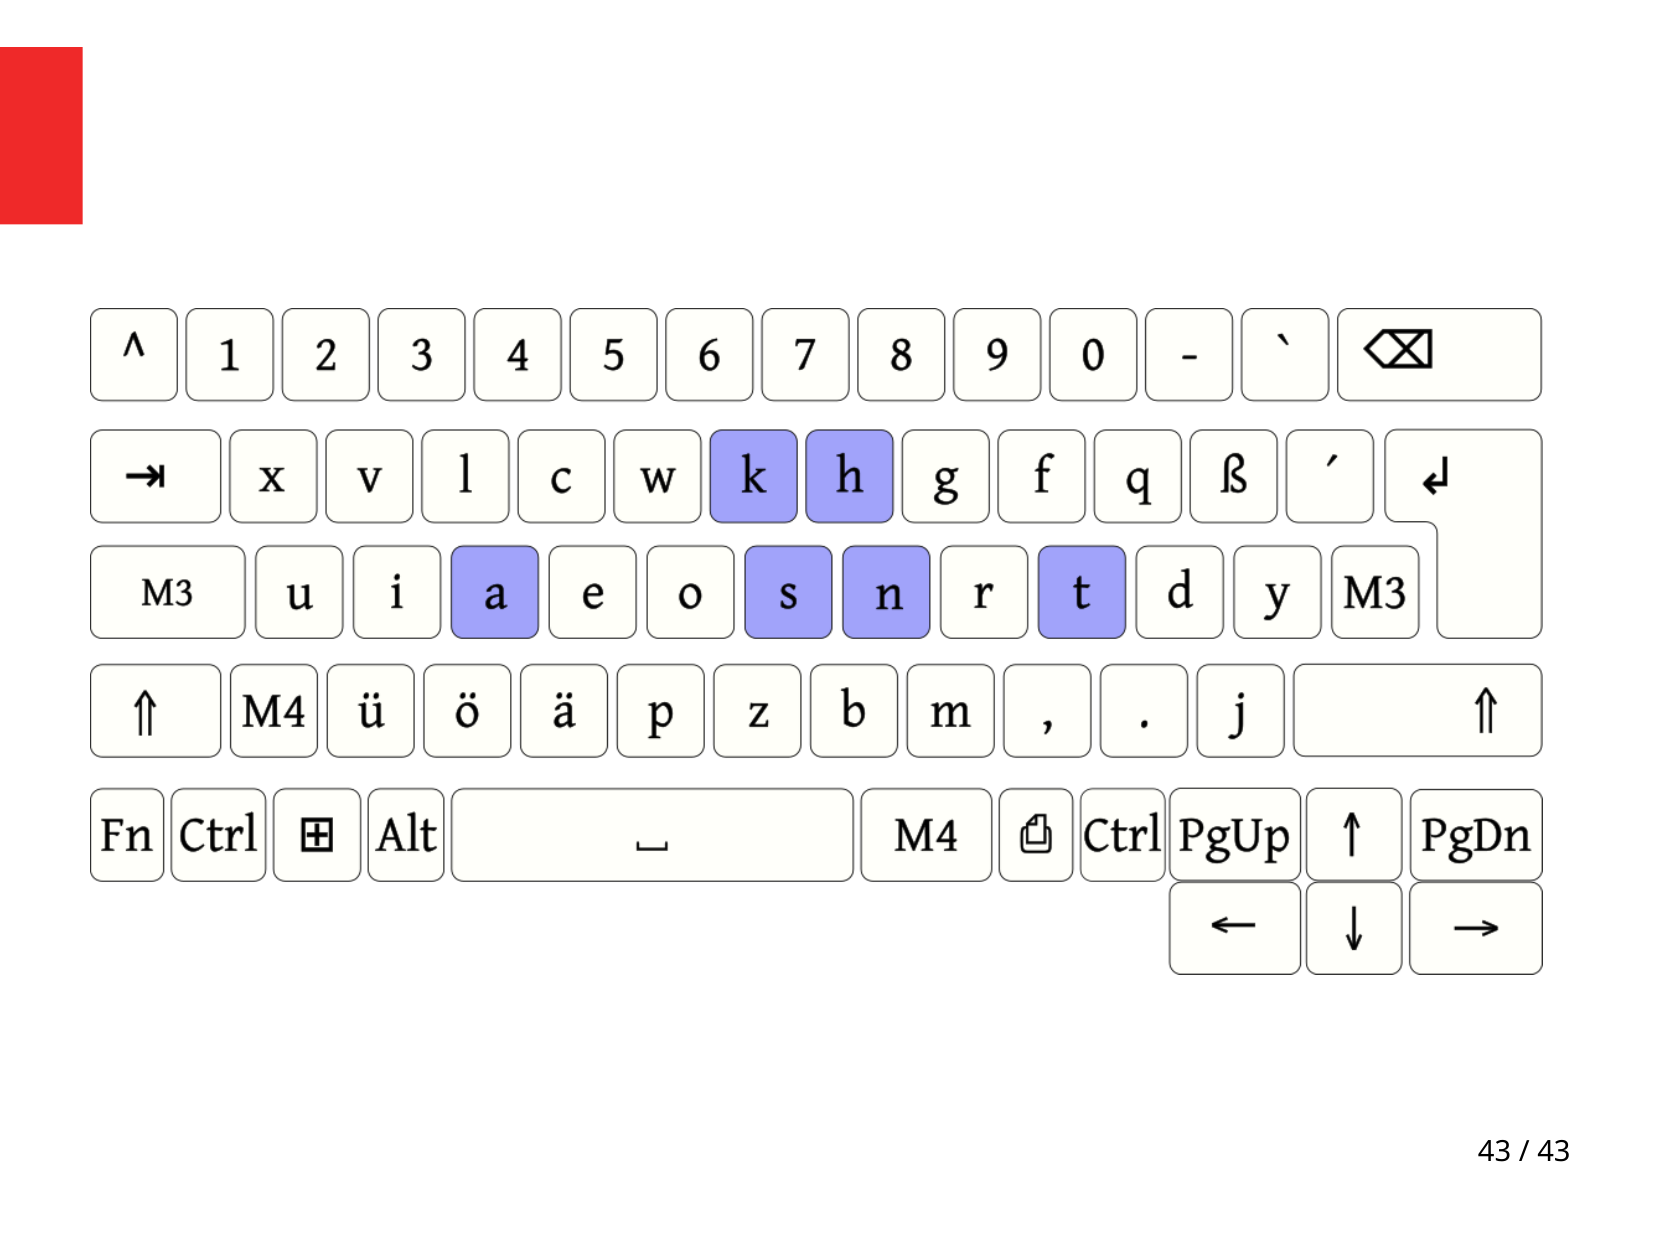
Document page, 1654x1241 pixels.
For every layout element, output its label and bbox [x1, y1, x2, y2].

picture [90, 308, 1543, 976]
